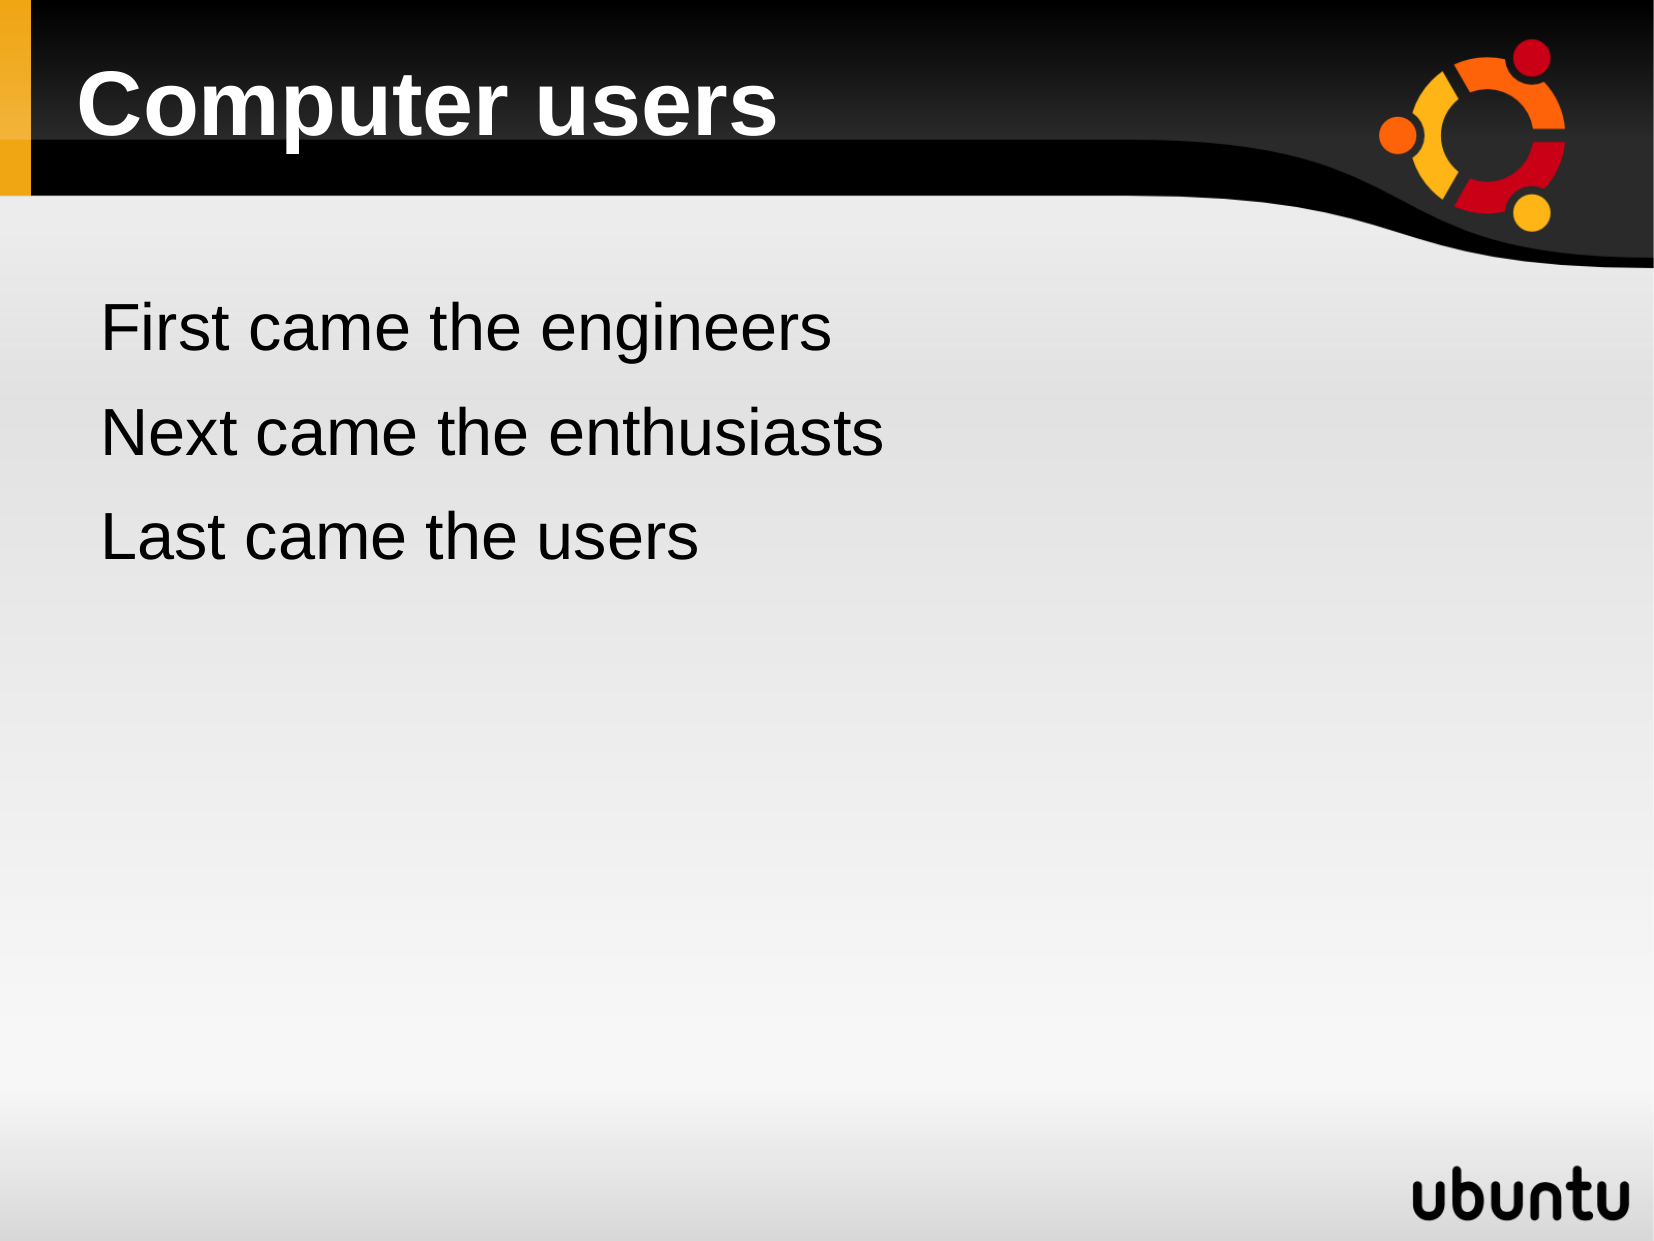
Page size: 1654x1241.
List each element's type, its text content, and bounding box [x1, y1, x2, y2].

title Computer users [76, 0, 1565, 208]
list First came the engineers Next came the enthusiasts Last came the users [82, 290, 1571, 1109]
picture [0, 0, 1654, 1241]
